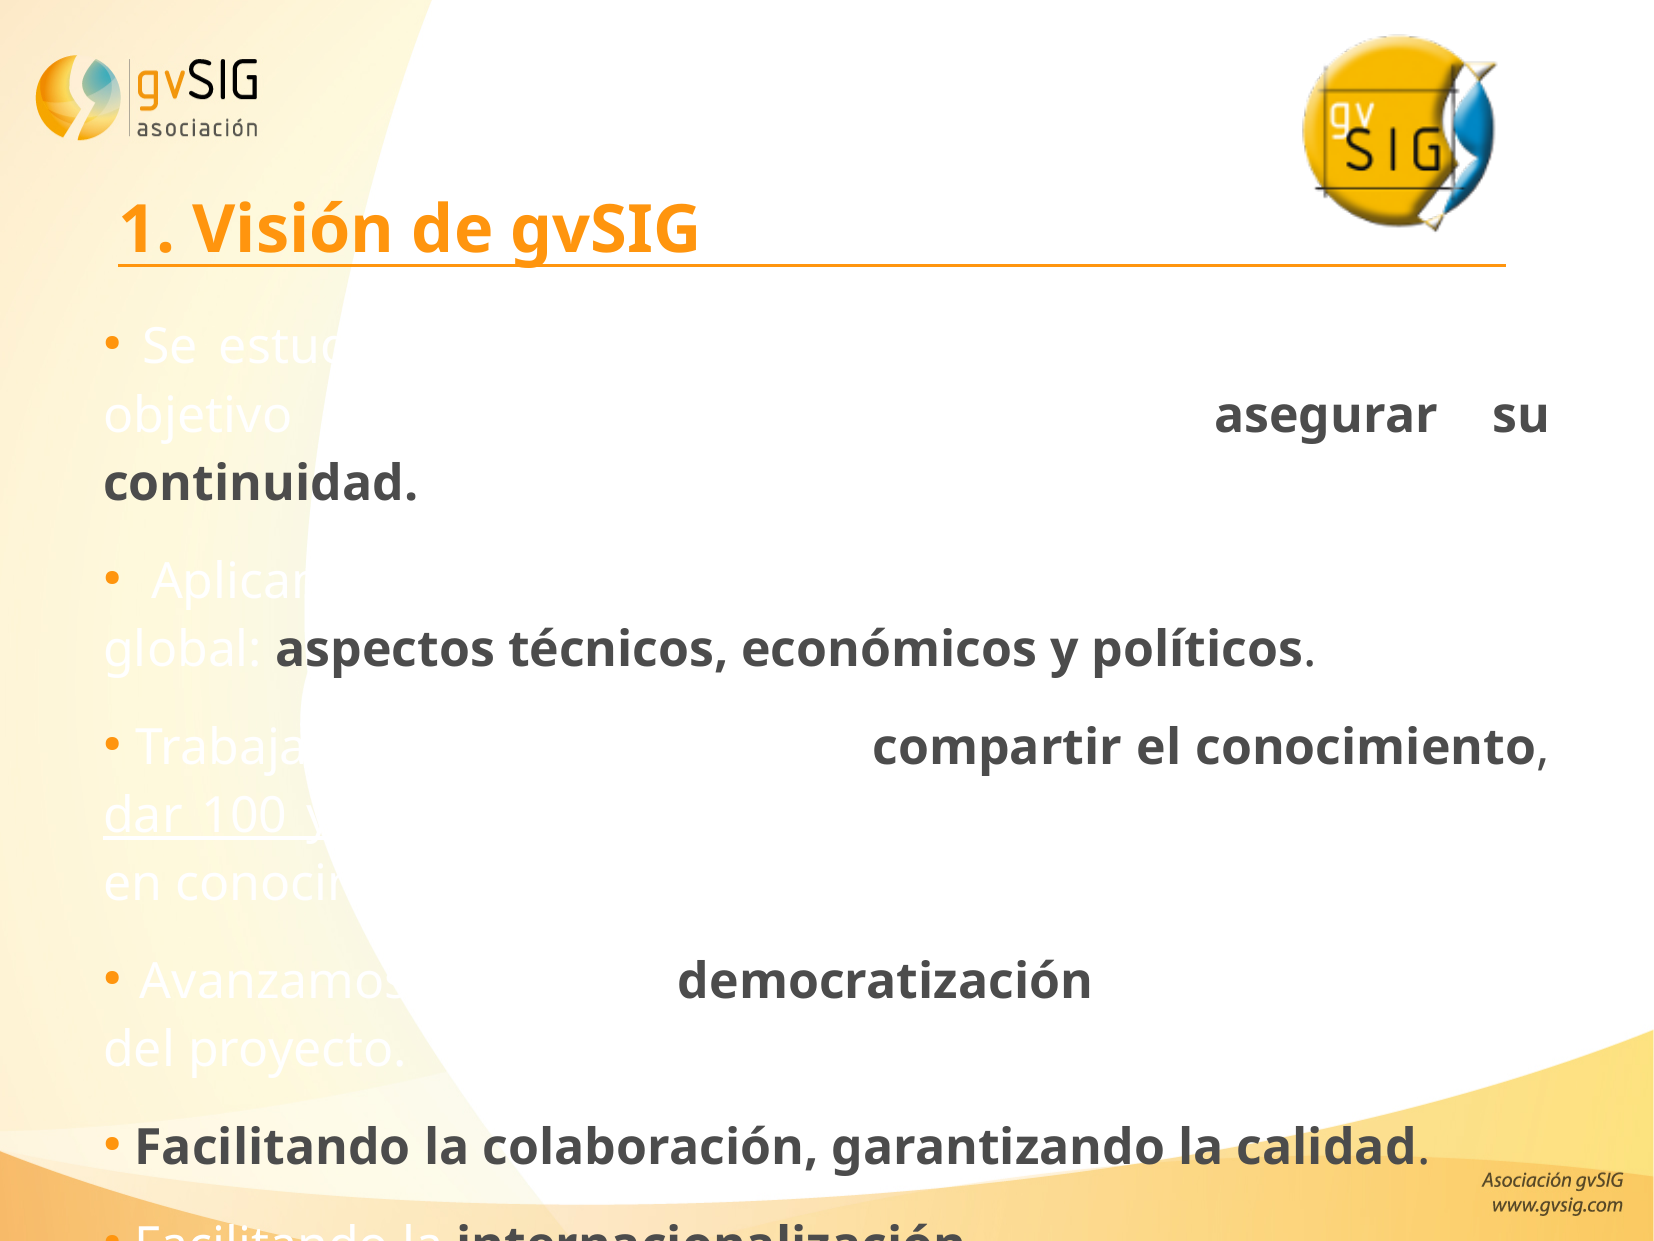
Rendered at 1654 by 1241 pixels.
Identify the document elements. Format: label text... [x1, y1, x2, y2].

picture [0, 0, 1654, 1241]
title 1. Visión de gvSIG [118, 177, 1607, 276]
text_box Se estudió la evolución de otras aplicaciones libres con el objetivo de definir la estrategia para asegurar su continuidad. Aplicamos la filosofía del software libre con una visión global: aspectos técnicos, económicos y políticos. Trabajamos bajo la premisa de compartir el conocimiento, dar 100 y recibir 10, convirtiendo el conocimiento adquirido en conocimiento compartido. Avanzamos hacia una democratización de todas las áreas del proyecto. Facilitando la colaboración, garantizando la calidad. Facilitando la internacionalización. [88, 303, 1565, 1165]
